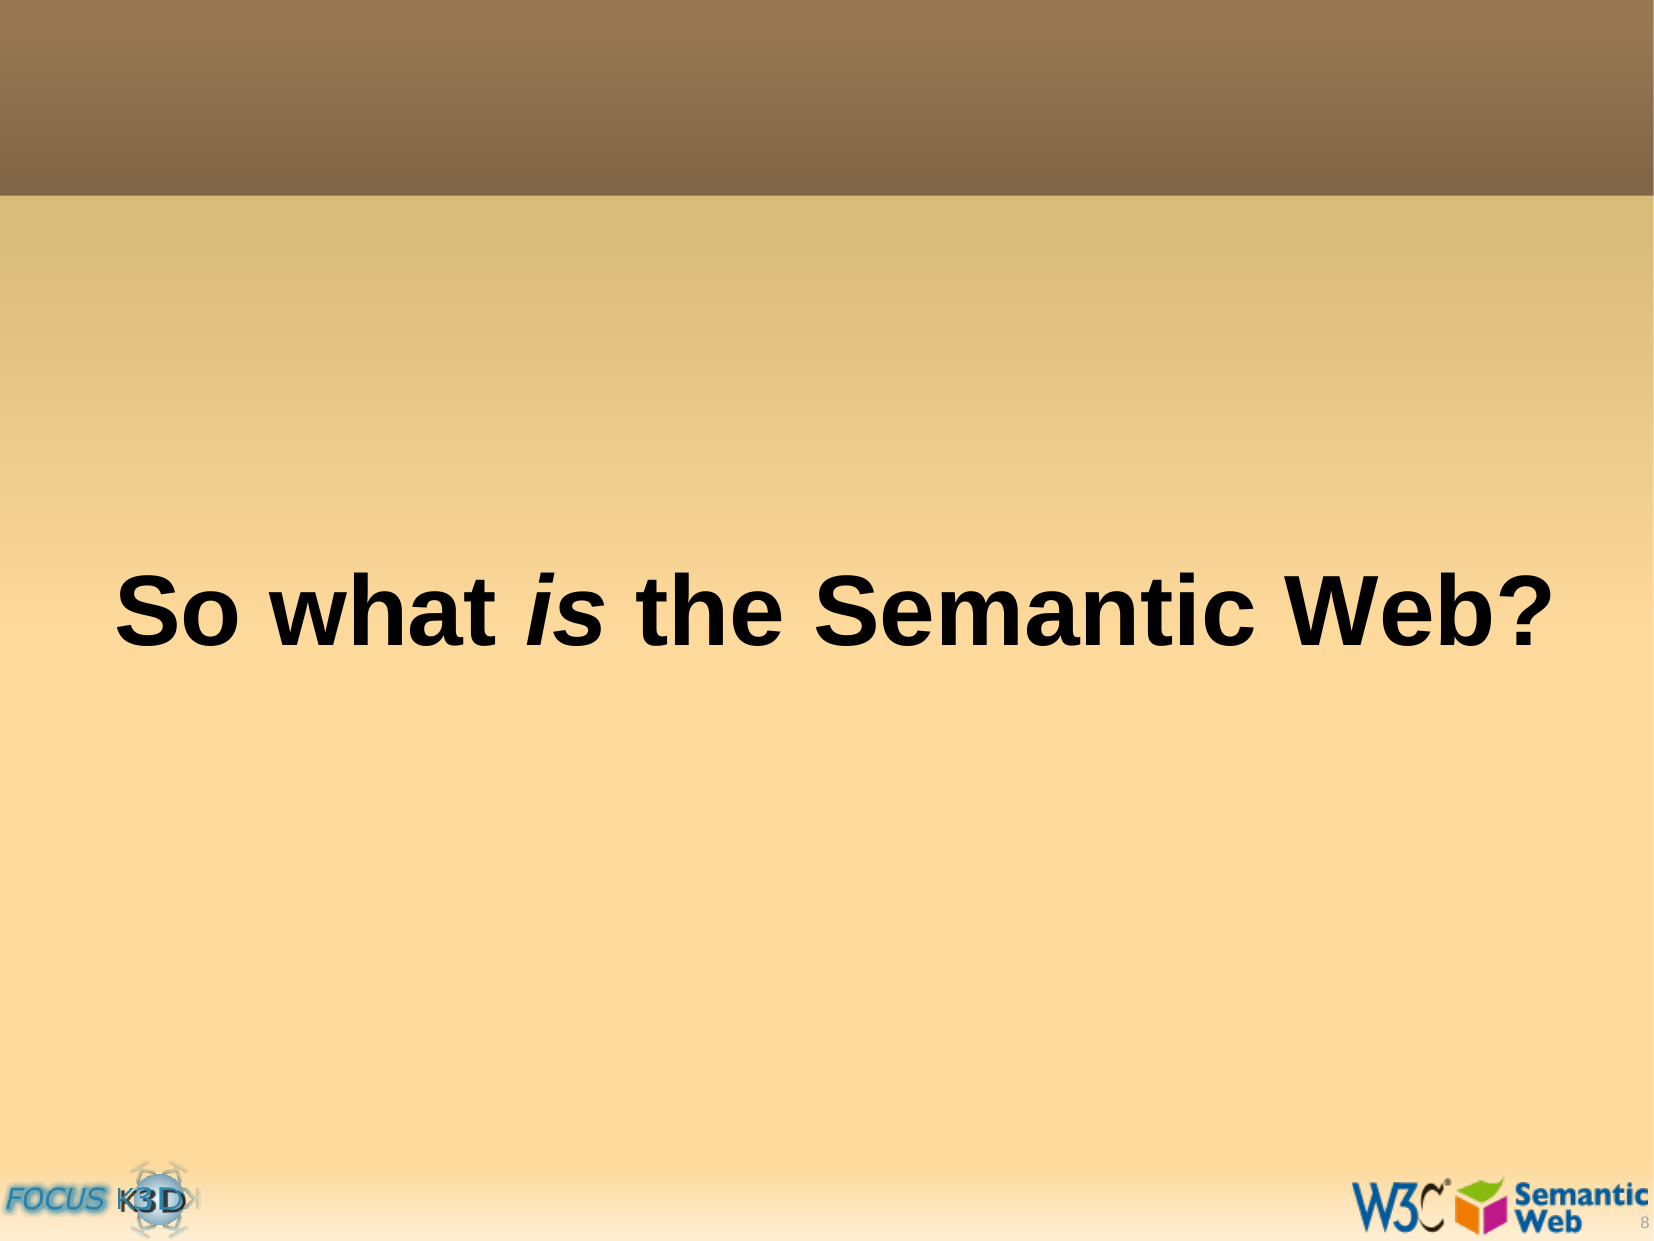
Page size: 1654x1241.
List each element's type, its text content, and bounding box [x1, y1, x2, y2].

picture [0, 0, 1654, 1241]
title So what is the Semantic Web? [18, 548, 1654, 669]
